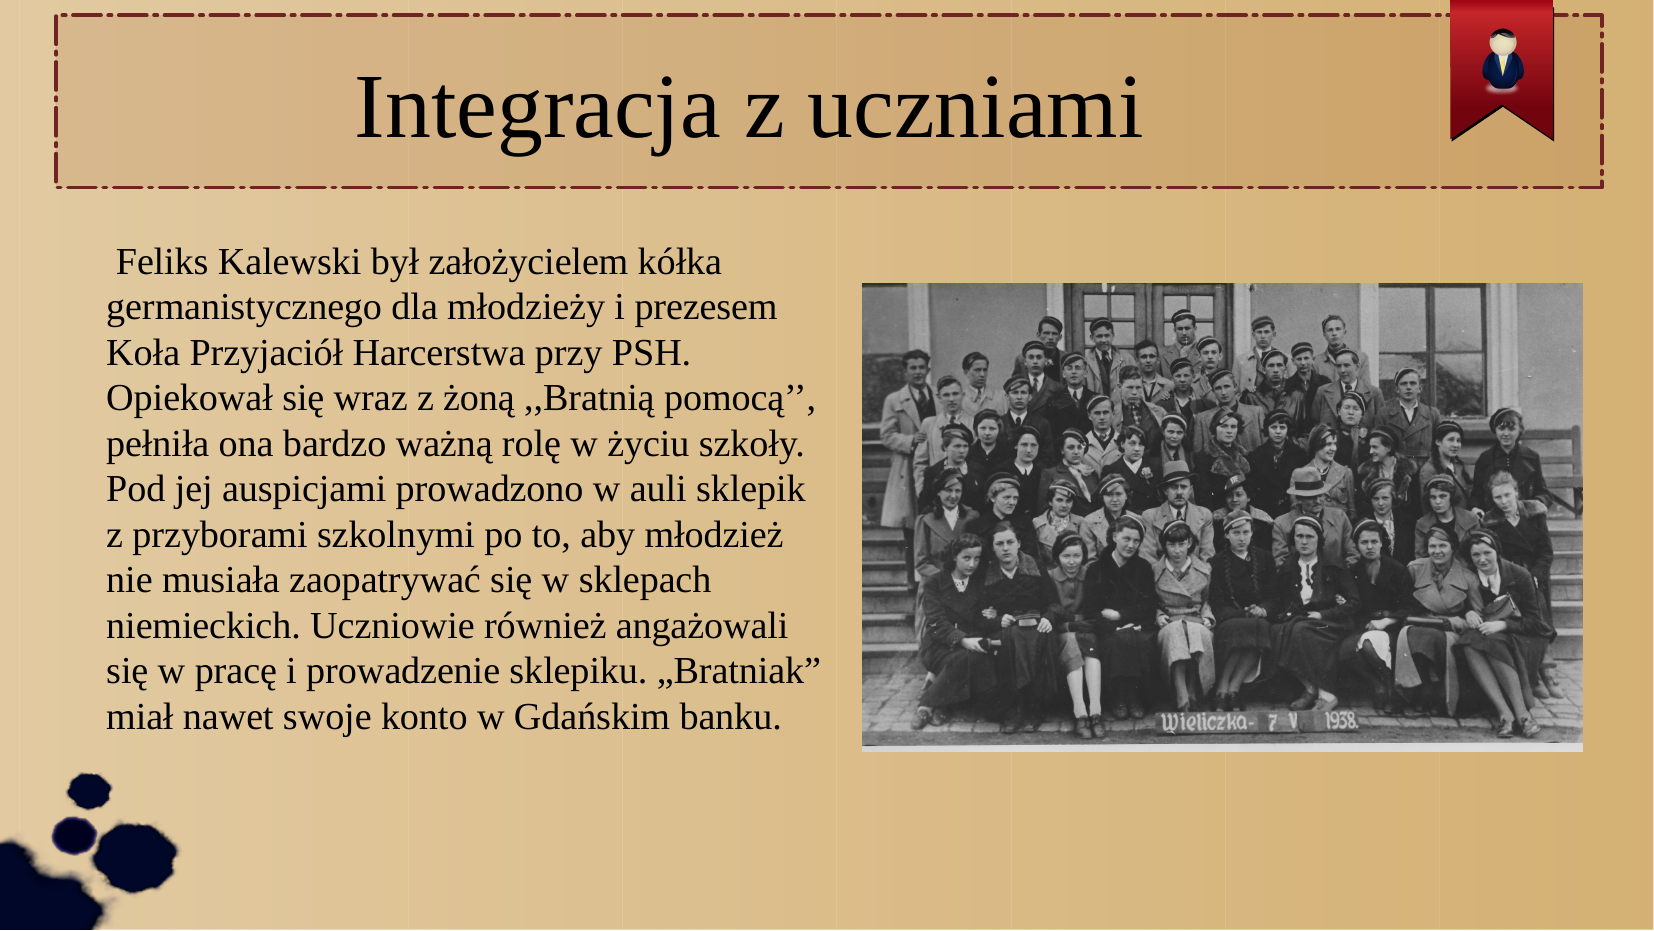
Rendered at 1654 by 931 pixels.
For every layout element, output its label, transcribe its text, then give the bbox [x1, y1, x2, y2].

list Feliks Kalewski był założycielem kółka germanistycznego dla młodzieży i prezesem Koła Przyjaciół Harcerstwa przy PSH. Opiekował się wraz z żoną ,,Bratnią pomocą’’, pełniła ona bardzo ważną rolę w życiu szkoły. Pod jej auspicjami prowadzono w auli sklepik z przyborami szkolnymi po to, aby młodzież nie musiała zaopatrywać się w sklepach niemieckich. Uczniowie również angażowali się w pracę i prowadzenie sklepiku. „Bratniak” miał nawet swoje konto w Gdańskim banku. [106, 236, 827, 776]
picture [1476, 23, 1531, 95]
title Integracja z uczniami [59, 11, 1441, 189]
picture [862, 283, 1583, 752]
